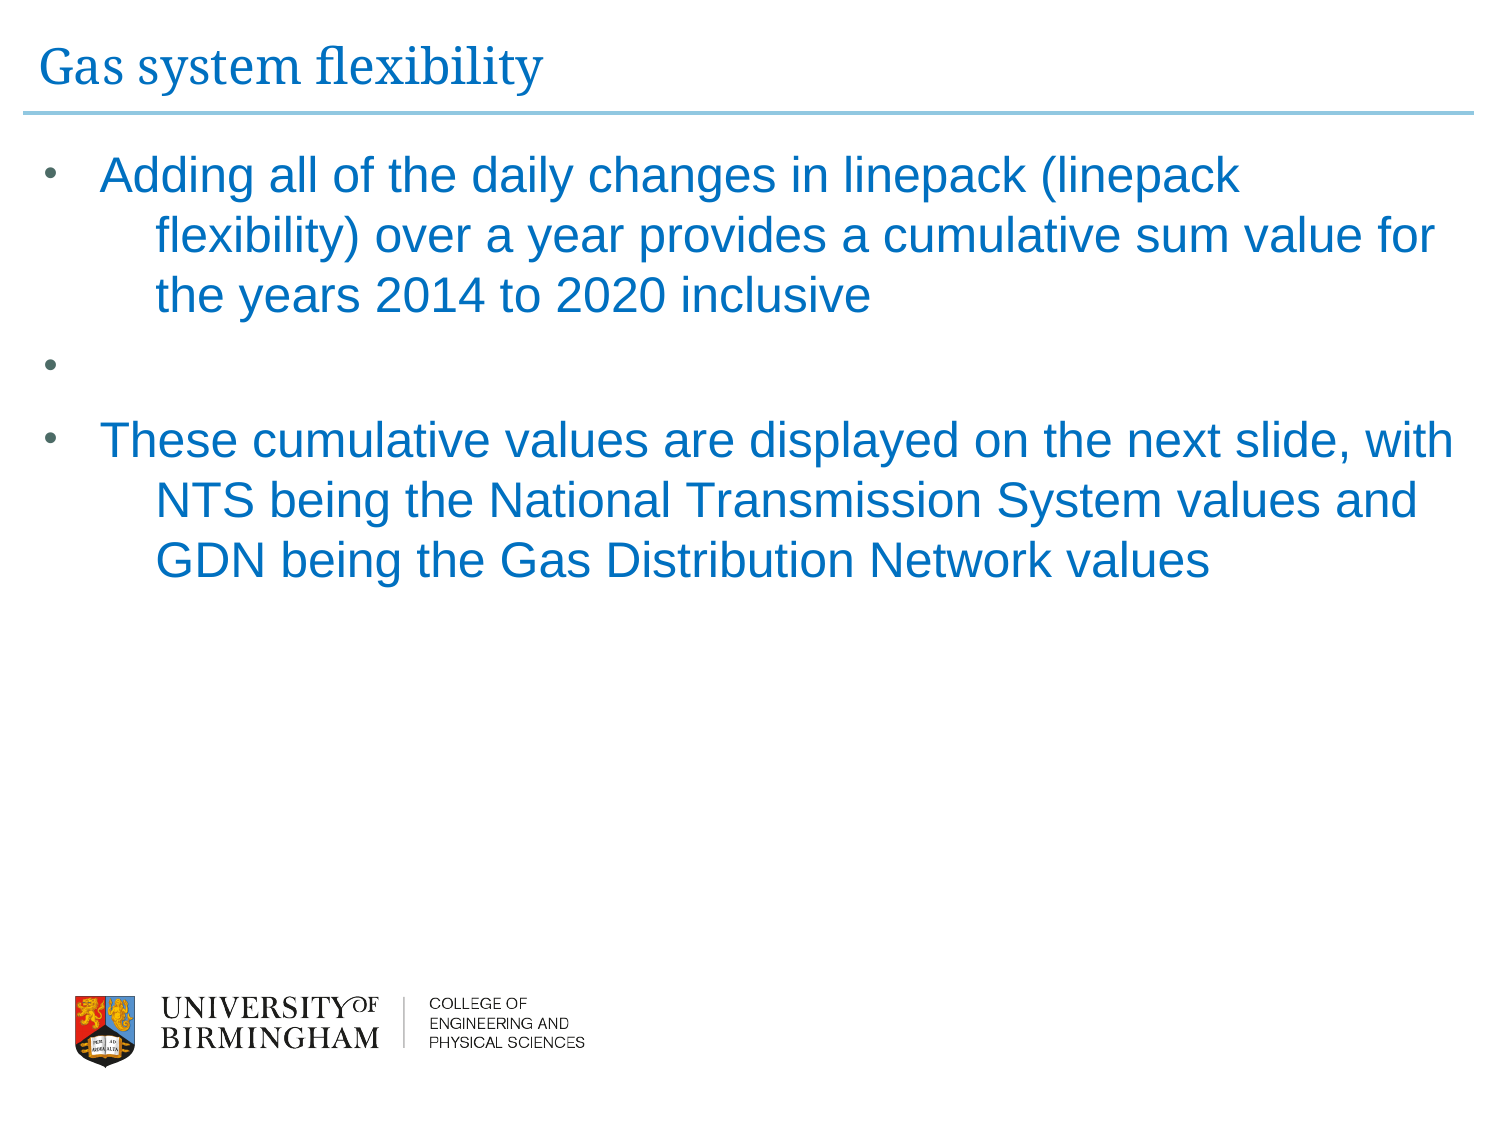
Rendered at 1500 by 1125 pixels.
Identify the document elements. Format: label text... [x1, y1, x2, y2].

title Gas system flexibility [23, 27, 1474, 96]
list Adding all of the daily changes in linepack (linepack flexibility) over a year provides a cumulative sum value for the years 2014 to 2020 inclusive These cumulative values are displayed on the next slide, with NTS being the National Transmission System values and GDN being the Gas Distribution Network values [28, 134, 1474, 858]
